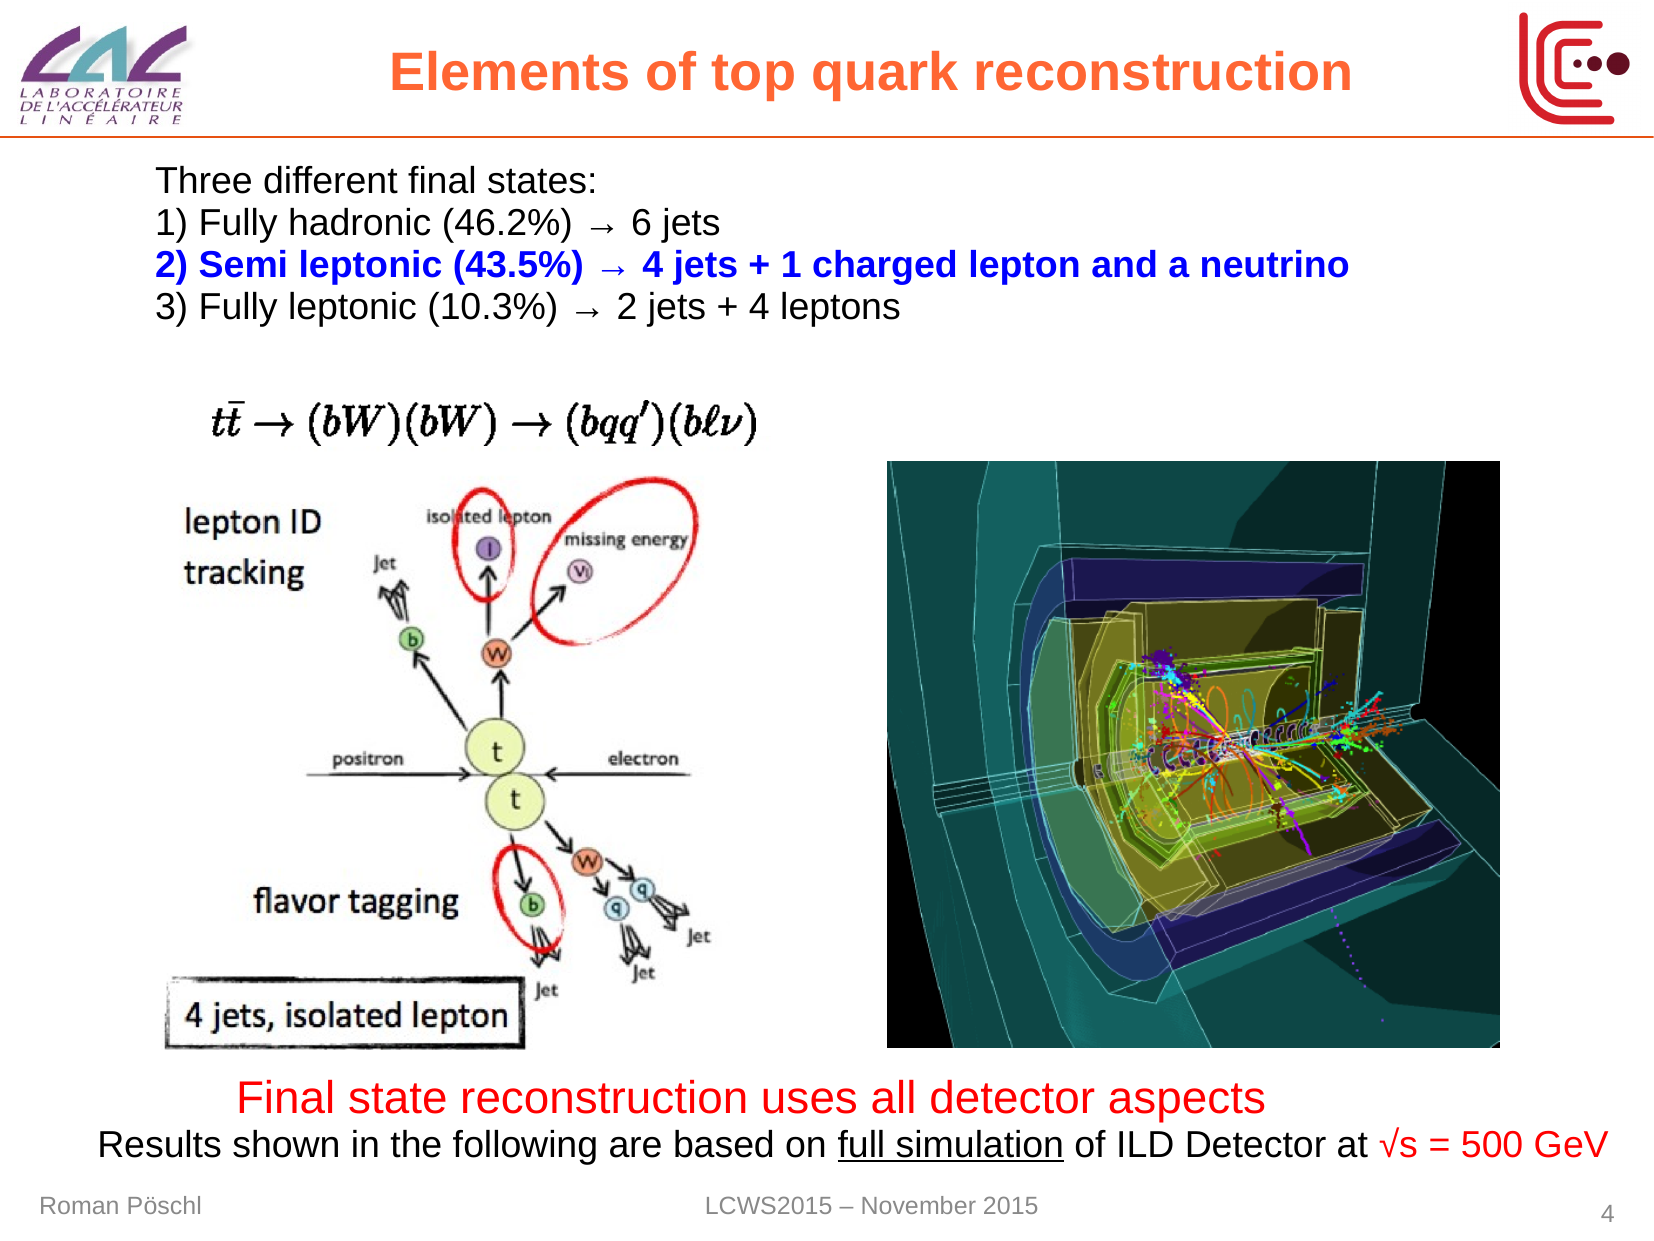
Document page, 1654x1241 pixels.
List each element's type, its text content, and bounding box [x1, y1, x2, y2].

text_box Three different final states: 1) Fully hadronic (46.2%) → 6 jets 2) Semi leptonic (43.5%) → 4 jets + 1 charged lepton and a neutrino 3) Fully leptonic (10.3%) → 2 jets + 4 leptons [140, 152, 1608, 342]
picture [161, 400, 771, 1050]
title Elements of top quark reconstruction [128, 29, 1617, 113]
picture [1508, 2, 1641, 135]
text_box Final state reconstruction uses all detector aspects Results shown in the following are based on full simulation of ILD Detector at √s = 500 GeV [30, 1065, 1637, 1174]
picture [887, 461, 1500, 1048]
picture [17, 22, 199, 127]
